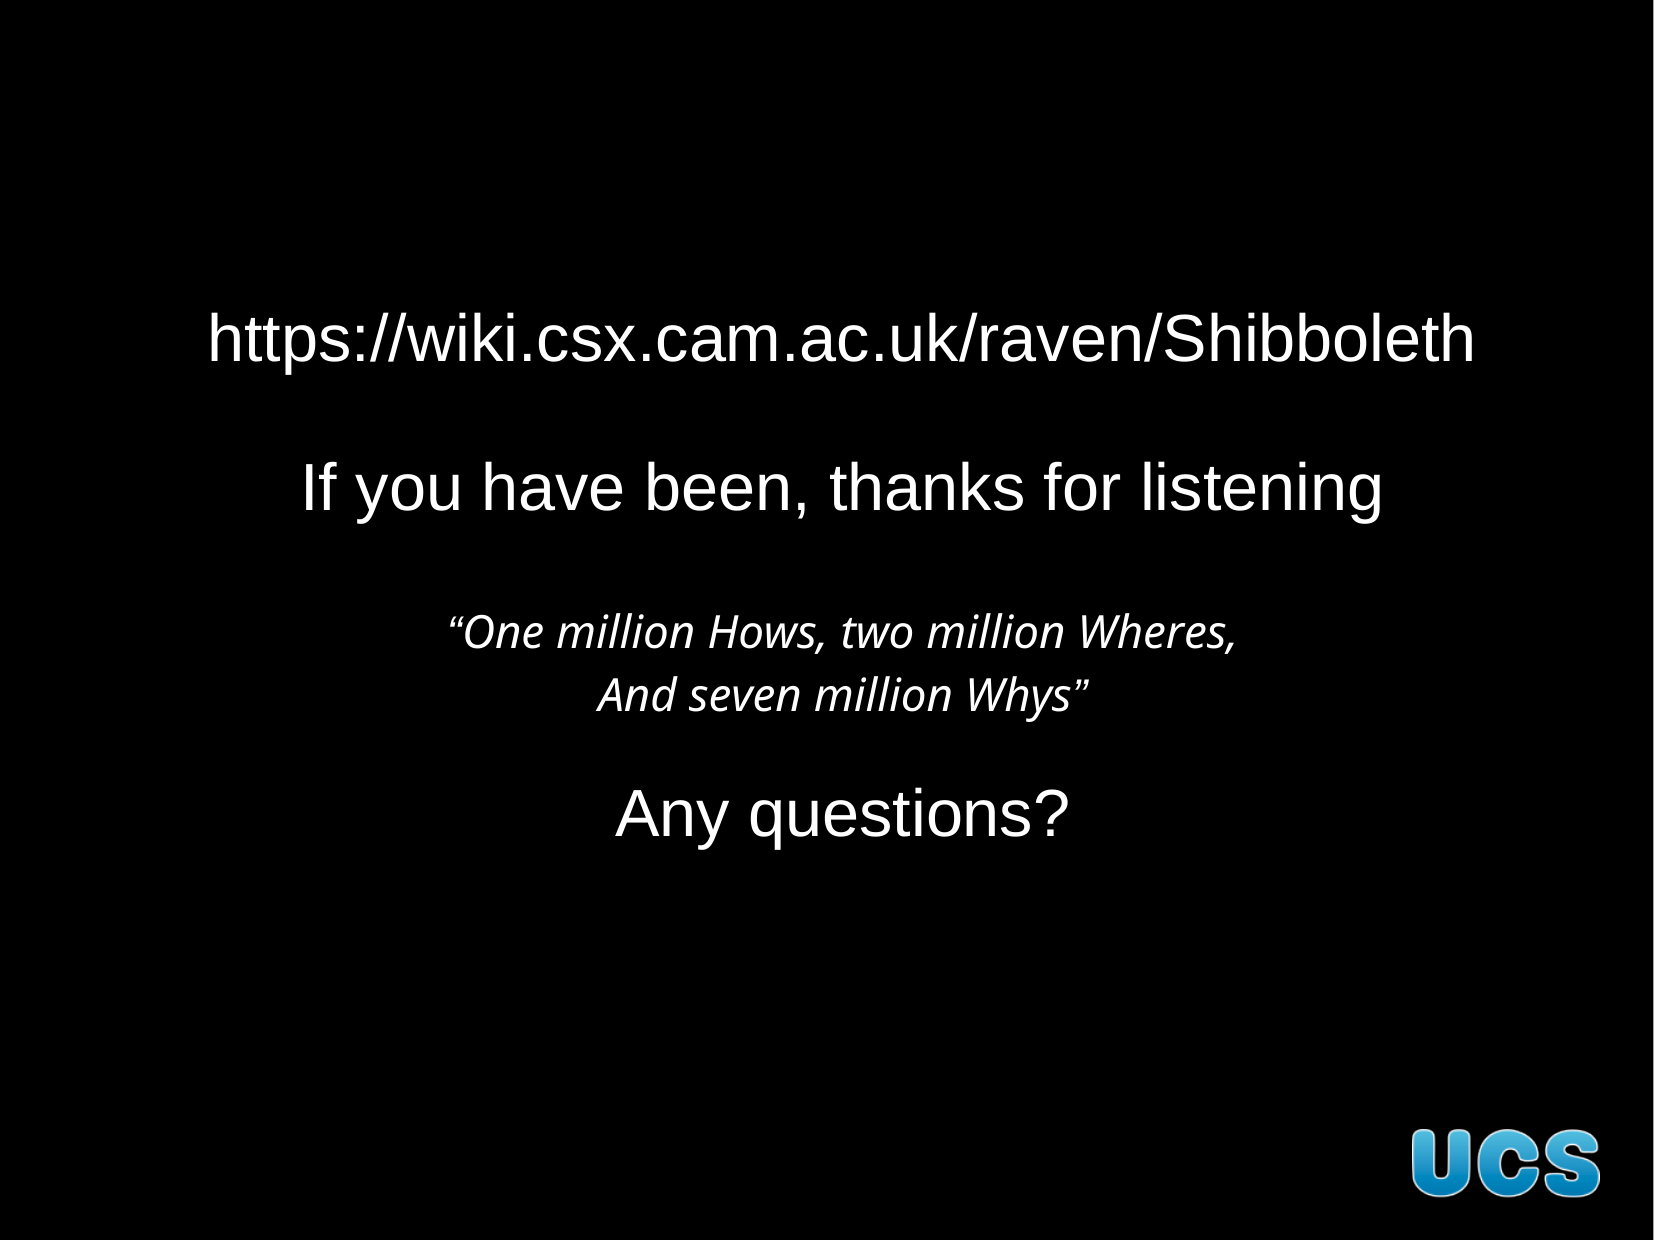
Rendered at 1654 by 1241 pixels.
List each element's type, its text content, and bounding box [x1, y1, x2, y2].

picture [1412, 1129, 1600, 1199]
subtitle https://wiki.csx.cam.ac.uk/raven/Shibboleth If you have been, thanks for listening “One million Hows, two million Wheres, And seven million Whys” Any questions? [119, 124, 1532, 1028]
